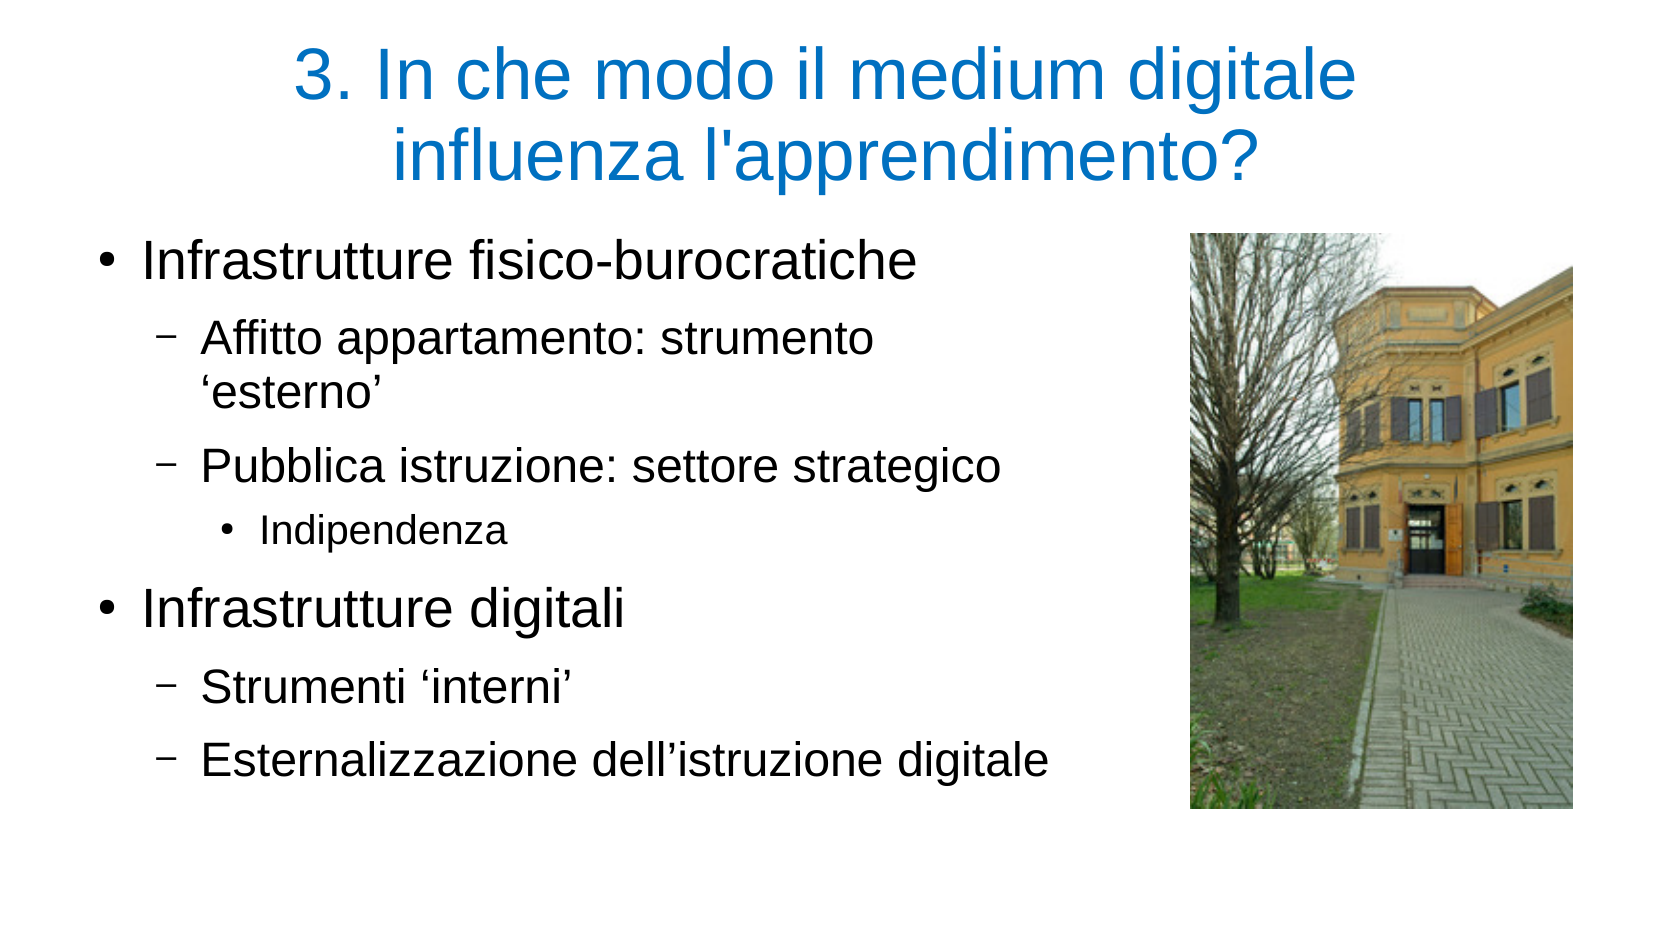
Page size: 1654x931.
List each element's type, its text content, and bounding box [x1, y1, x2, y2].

picture [1190, 233, 1573, 810]
list Infrastrutture fisico-burocratiche Affitto appartamento: strumento ‘esterno’ Pubblica istruzione: settore strategico Indipendenza Infrastrutture digitali Strumenti ‘interni’ Esternalizzazione dell’istruzione digitale [82, 229, 1063, 815]
title 3. In che modo il medium digitale influenza l'apprendimento? [82, 33, 1571, 197]
